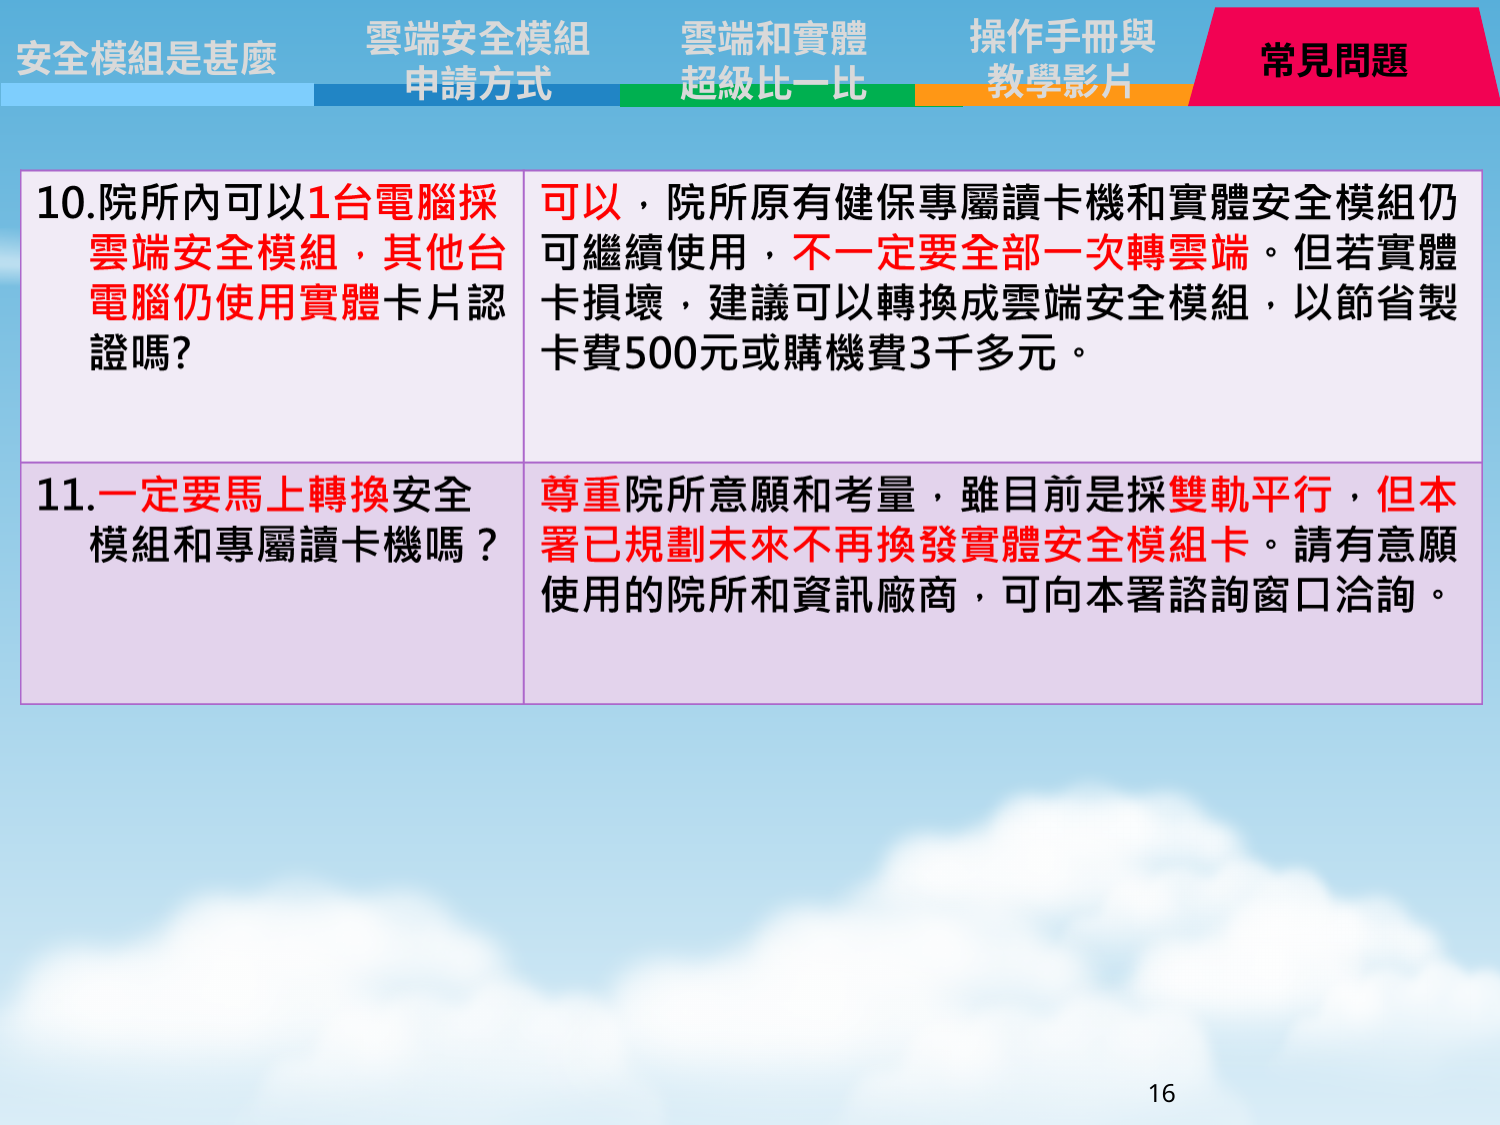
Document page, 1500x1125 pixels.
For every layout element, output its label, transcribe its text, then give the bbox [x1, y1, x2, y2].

picture [20, 166, 1483, 706]
text_box 16 [1132, 1070, 1483, 1124]
